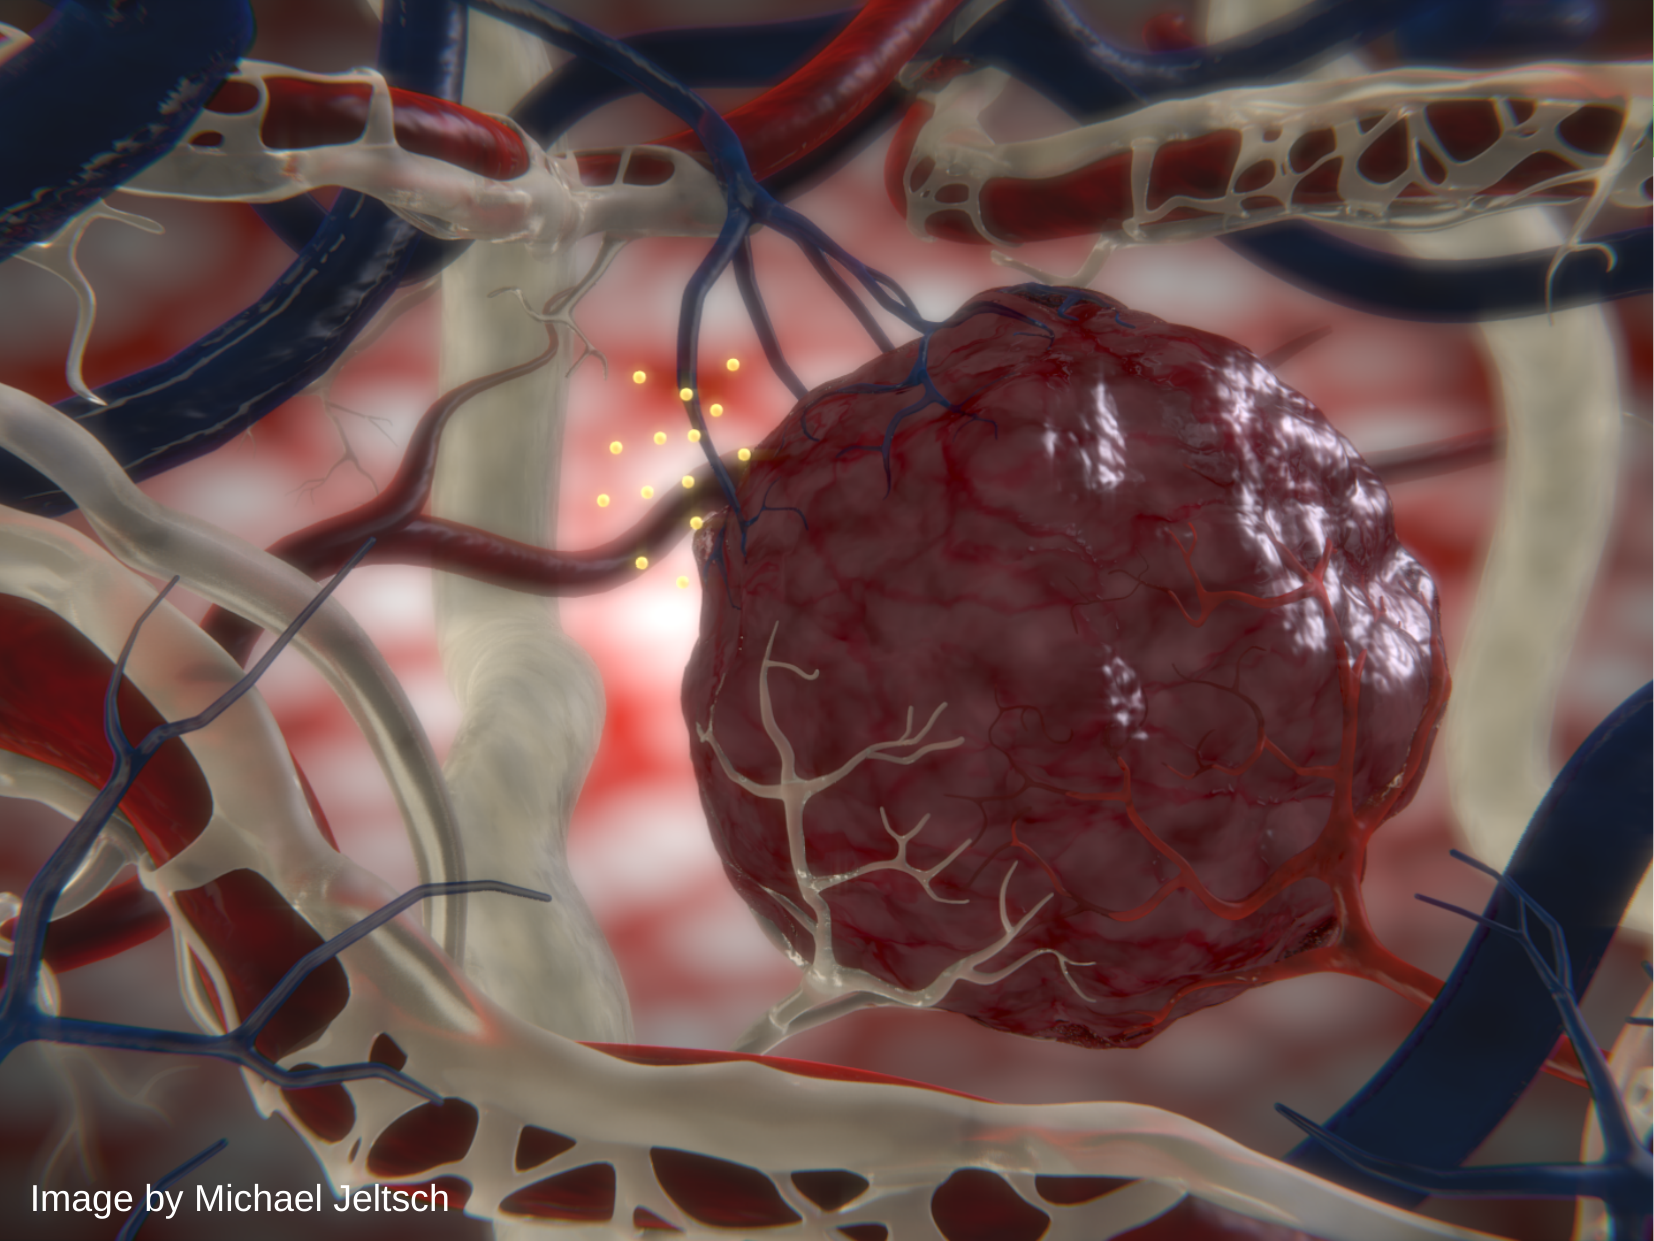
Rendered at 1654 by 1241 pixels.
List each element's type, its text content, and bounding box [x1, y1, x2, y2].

picture [0, 0, 1654, 1241]
text_box Image by Michael Jeltsch [15, 1170, 466, 1227]
